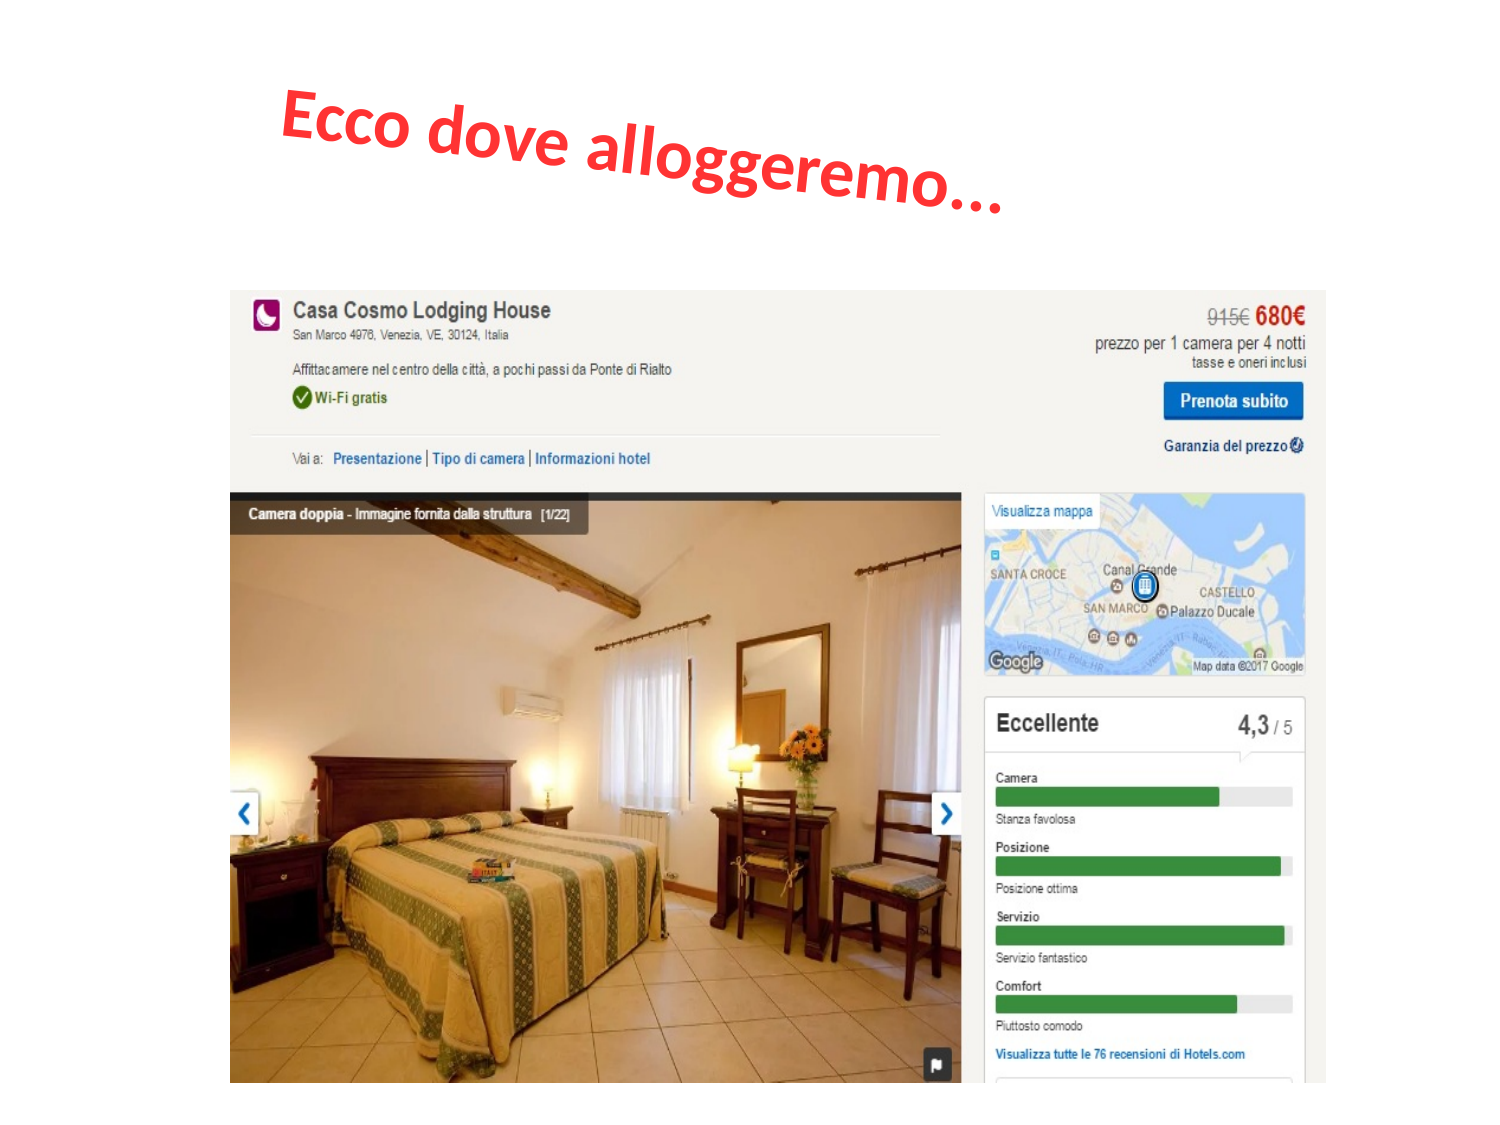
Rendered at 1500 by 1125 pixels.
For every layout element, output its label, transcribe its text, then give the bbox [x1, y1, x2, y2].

title Ecco dove alloggeremo... [252, 56, 1500, 380]
picture [230, 290, 1326, 1083]
